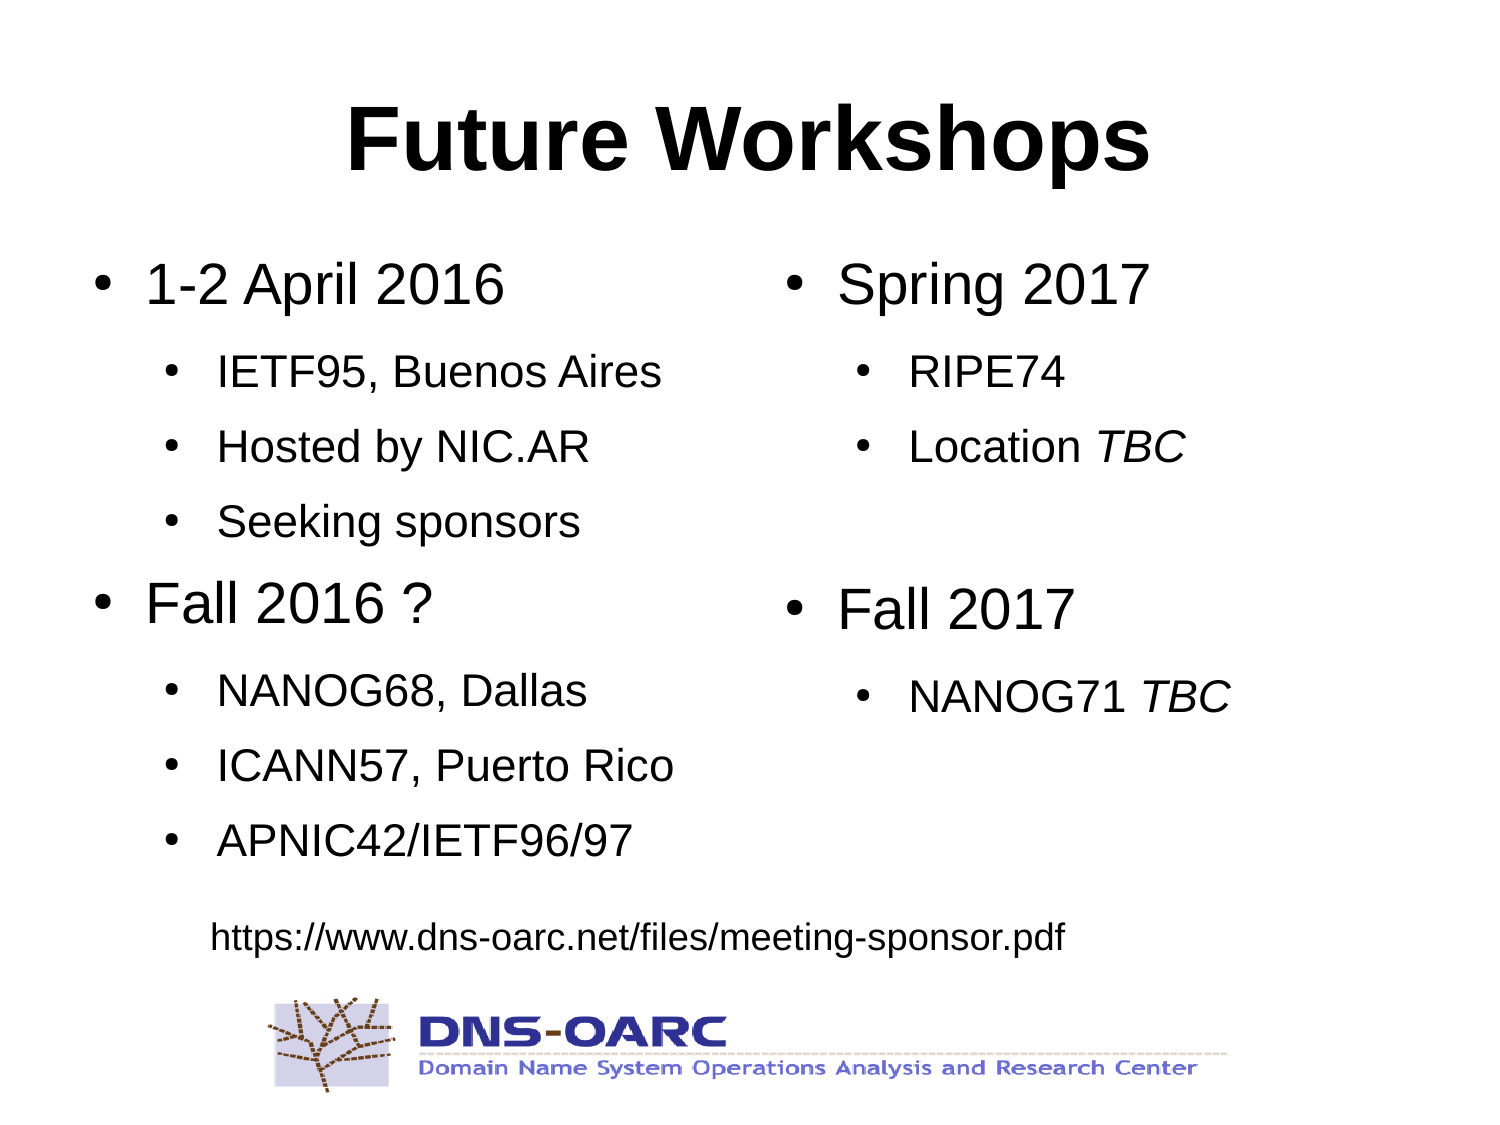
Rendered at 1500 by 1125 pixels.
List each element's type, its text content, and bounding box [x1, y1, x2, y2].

picture [214, 991, 1259, 1099]
list https://www.dns-oarc.net/files/meeting-sponsor.pdf [135, 885, 1366, 961]
list Spring 2017 RIPE74 Location TBC Fall 2017 NANOG71 TBC [766, 251, 1426, 904]
title Future Workshops [75, 44, 1425, 233]
list 1-2 April 2016 IETF95, Buenos Aires Hosted by NIC.AR Seeking sponsors Fall 2016 ? NANOG68, Dallas ICANN57, Puerto Rico APNIC42/IETF96/97 [75, 251, 734, 904]
